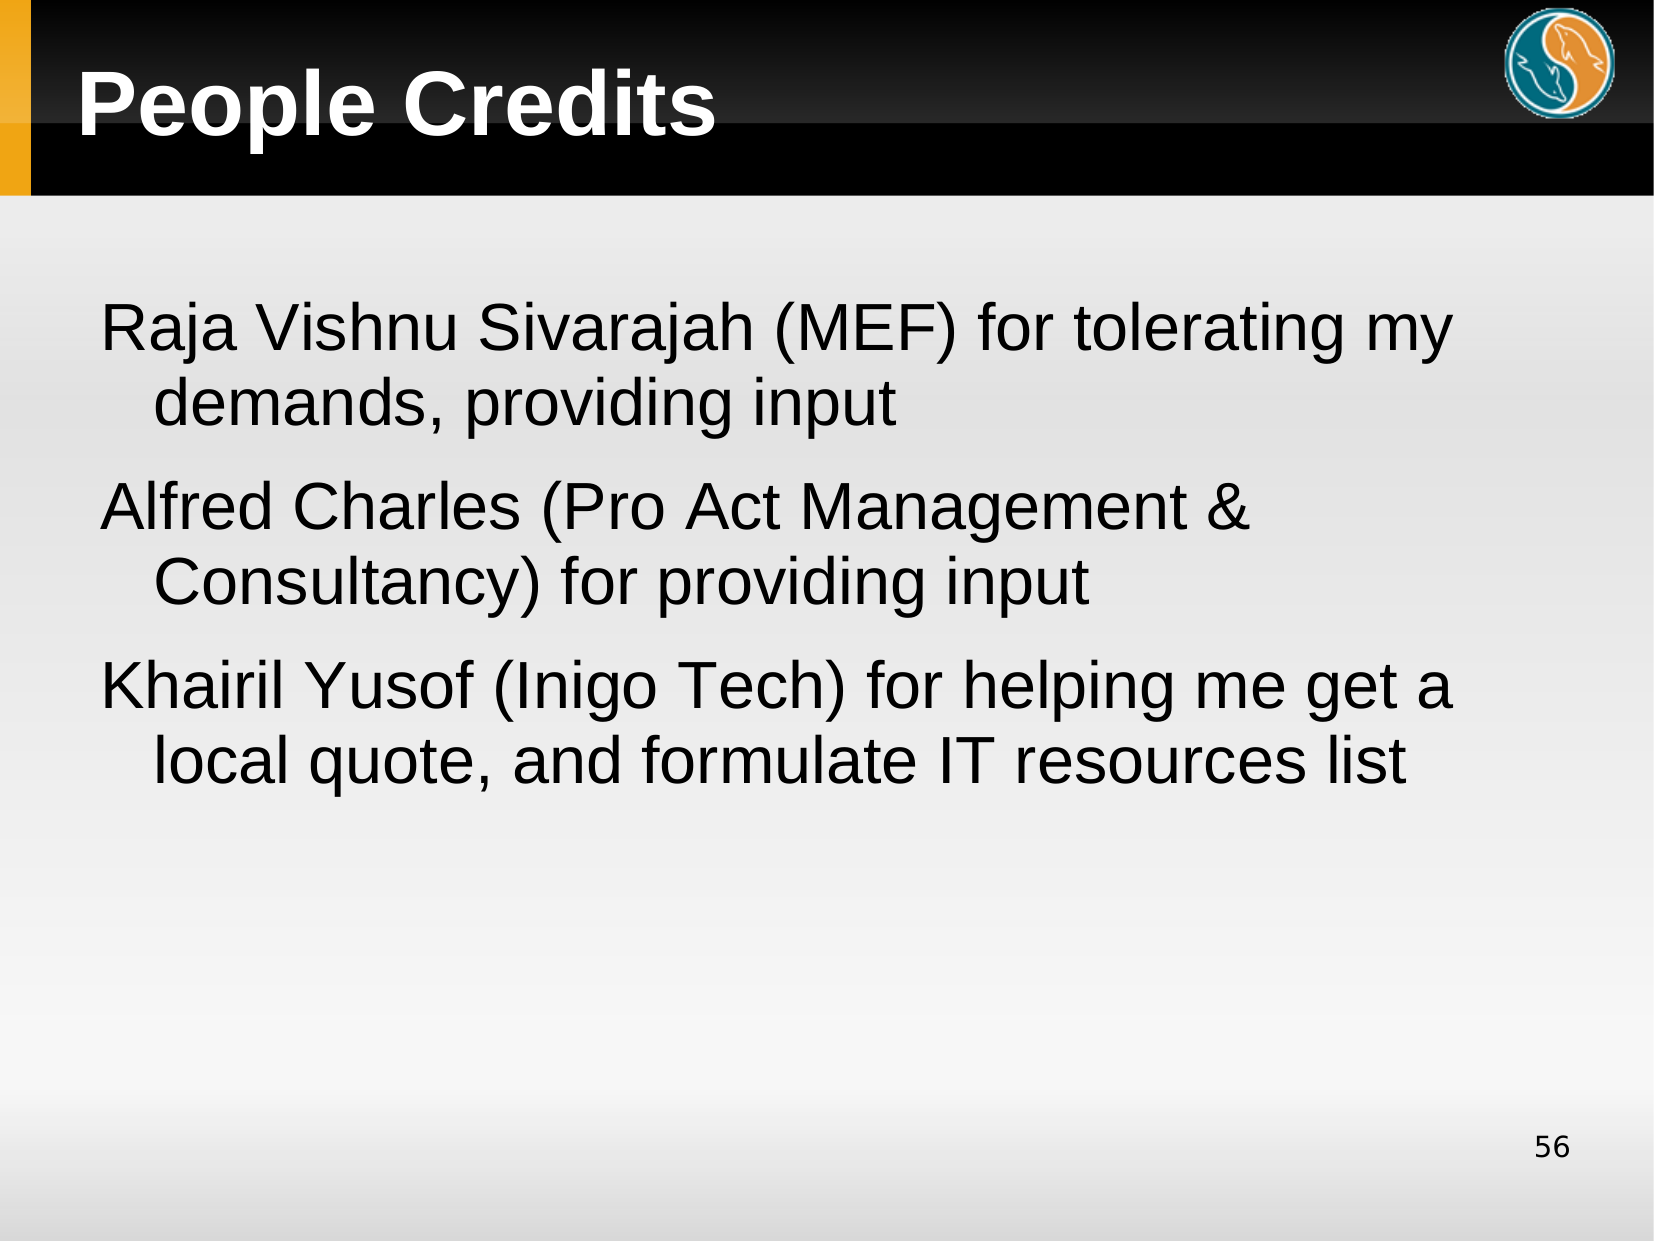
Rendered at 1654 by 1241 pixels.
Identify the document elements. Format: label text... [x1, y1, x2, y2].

title People Credits [76, 7, 1565, 200]
list Raja Vishnu Sivarajah (MEF) for tolerating my demands, providing input Alfred Charles (Pro Act Management & Consultancy) for providing input Khairil Yusof (Inigo Tech) for helping me get a local quote, and formulate IT resources list [82, 290, 1571, 1094]
picture [0, 0, 1654, 1241]
